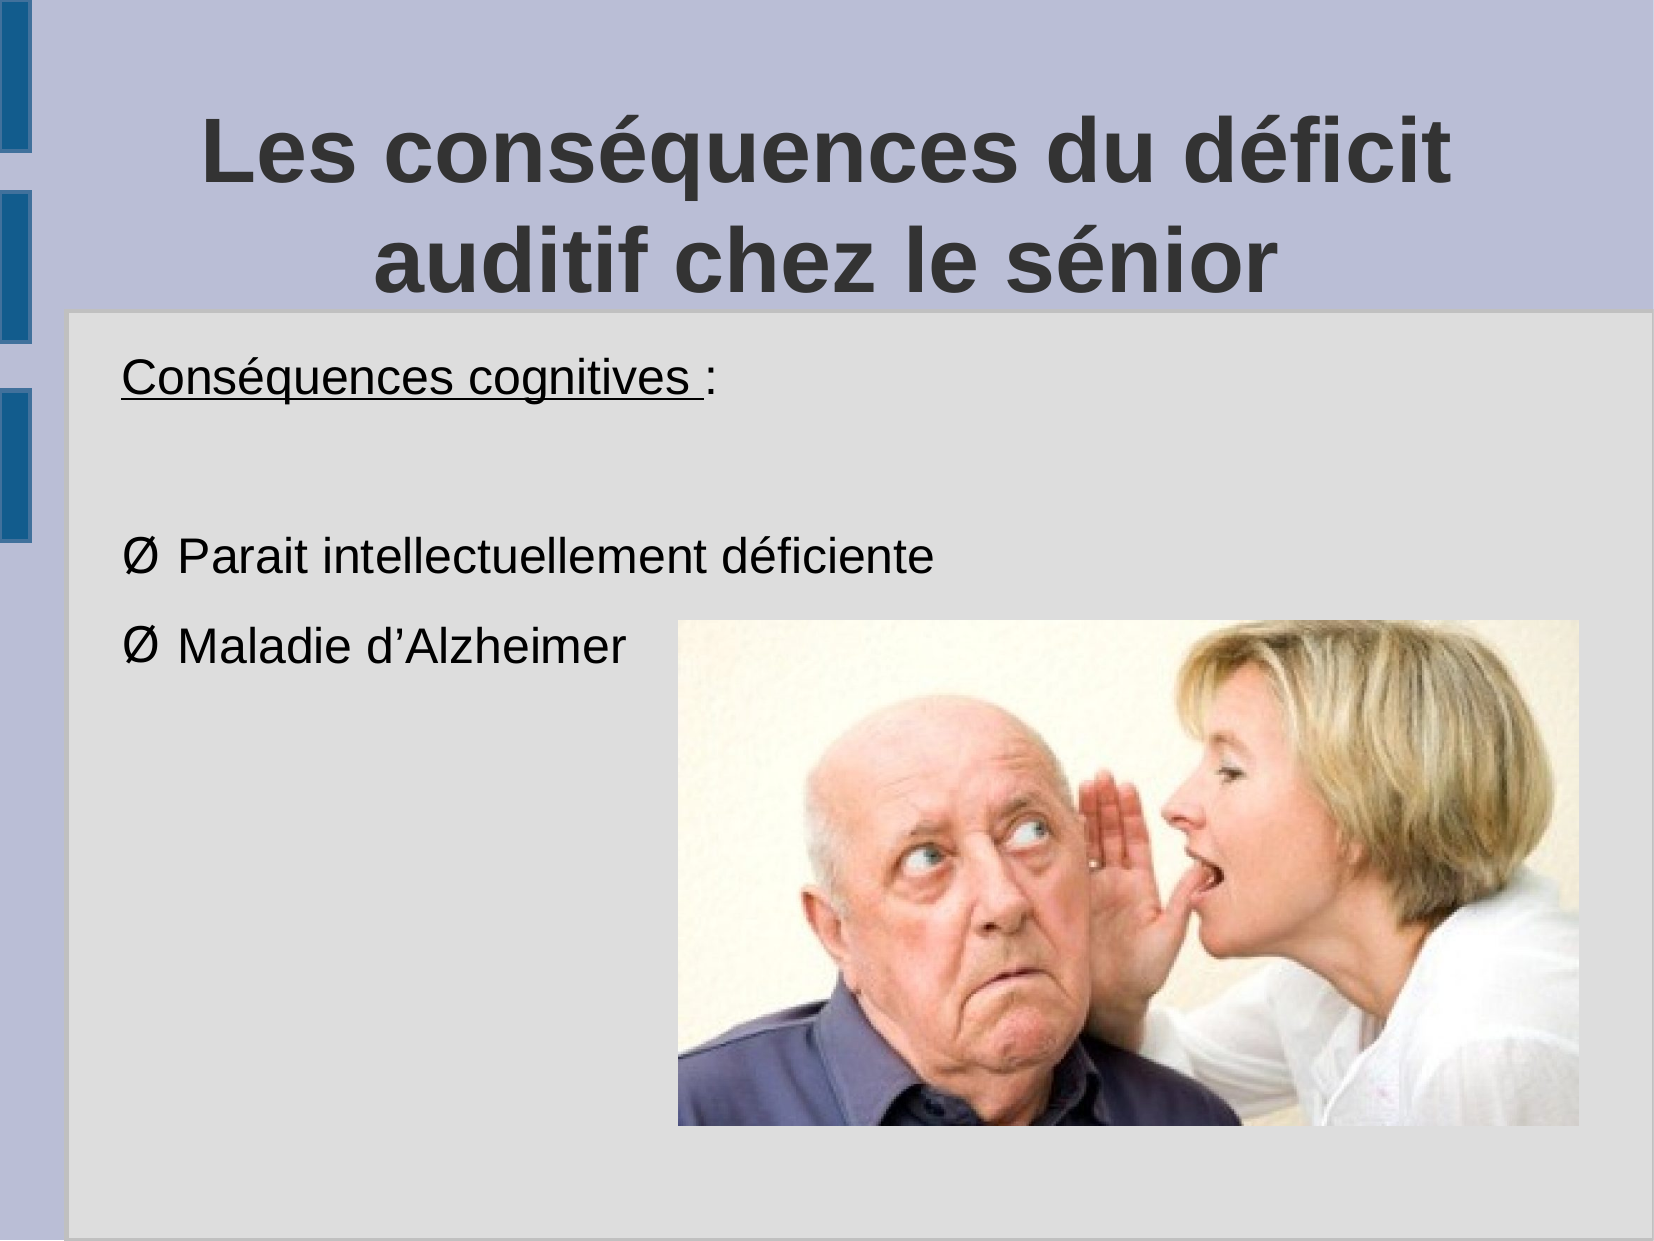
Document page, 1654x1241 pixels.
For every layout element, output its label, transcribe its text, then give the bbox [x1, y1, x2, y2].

picture [678, 620, 1579, 1127]
title Les conséquences du déficit auditif chez le sénior [121, 91, 1534, 299]
list Conséquences cognitives : Parait intellectuellement déficiente Maladie d’Alzheimer [121, 344, 1534, 1127]
